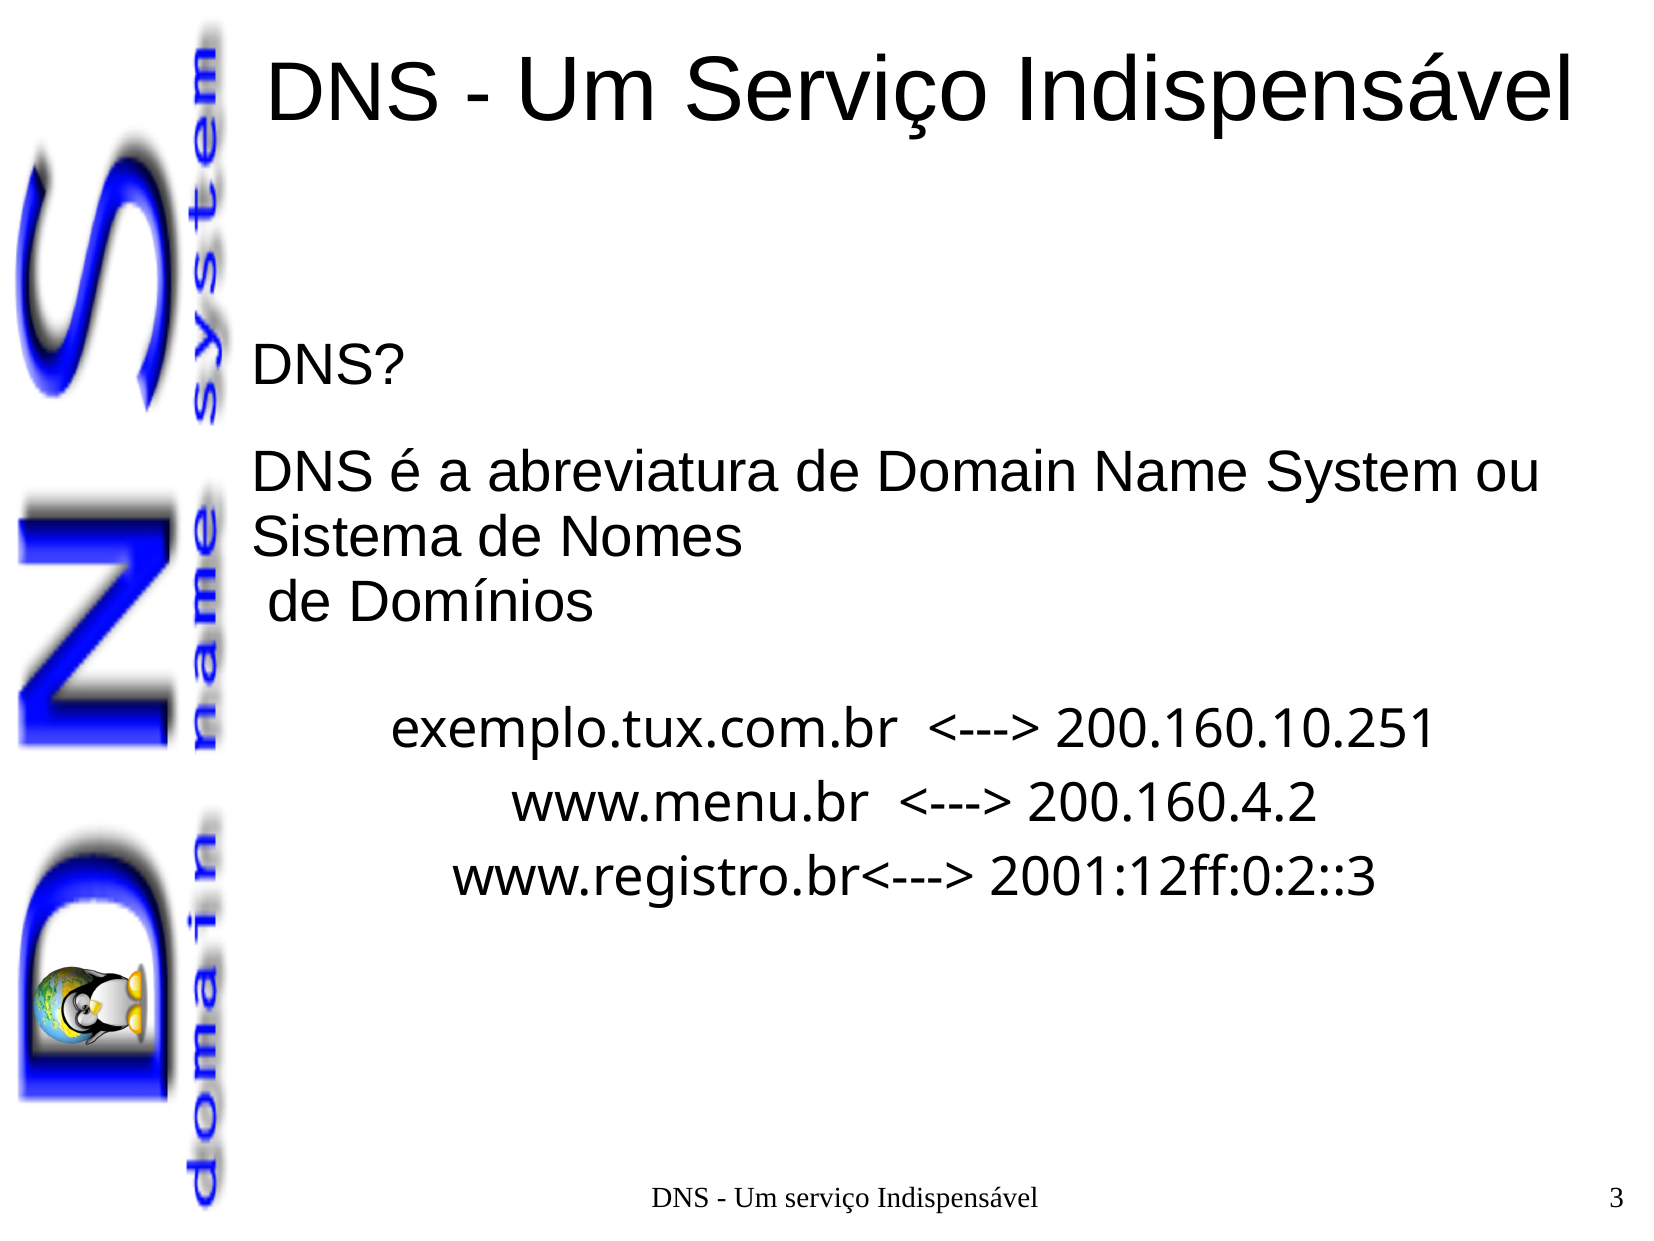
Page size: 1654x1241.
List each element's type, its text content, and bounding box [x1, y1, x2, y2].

text_box DNS? DNS é a abreviatura de Domain Name System ou Sistema de Nomes de Domínios [236, 324, 1595, 767]
text_box exemplo.tux.com.br <---> 200.160.10.251 www.menu.br <---> 200.160.4.2 www.registro.br<---> 2001:12ff:0:2::3 [265, 682, 1565, 1004]
title DNS - Um Serviço Indispensável [265, 29, 1654, 149]
picture [2, 2, 237, 1239]
